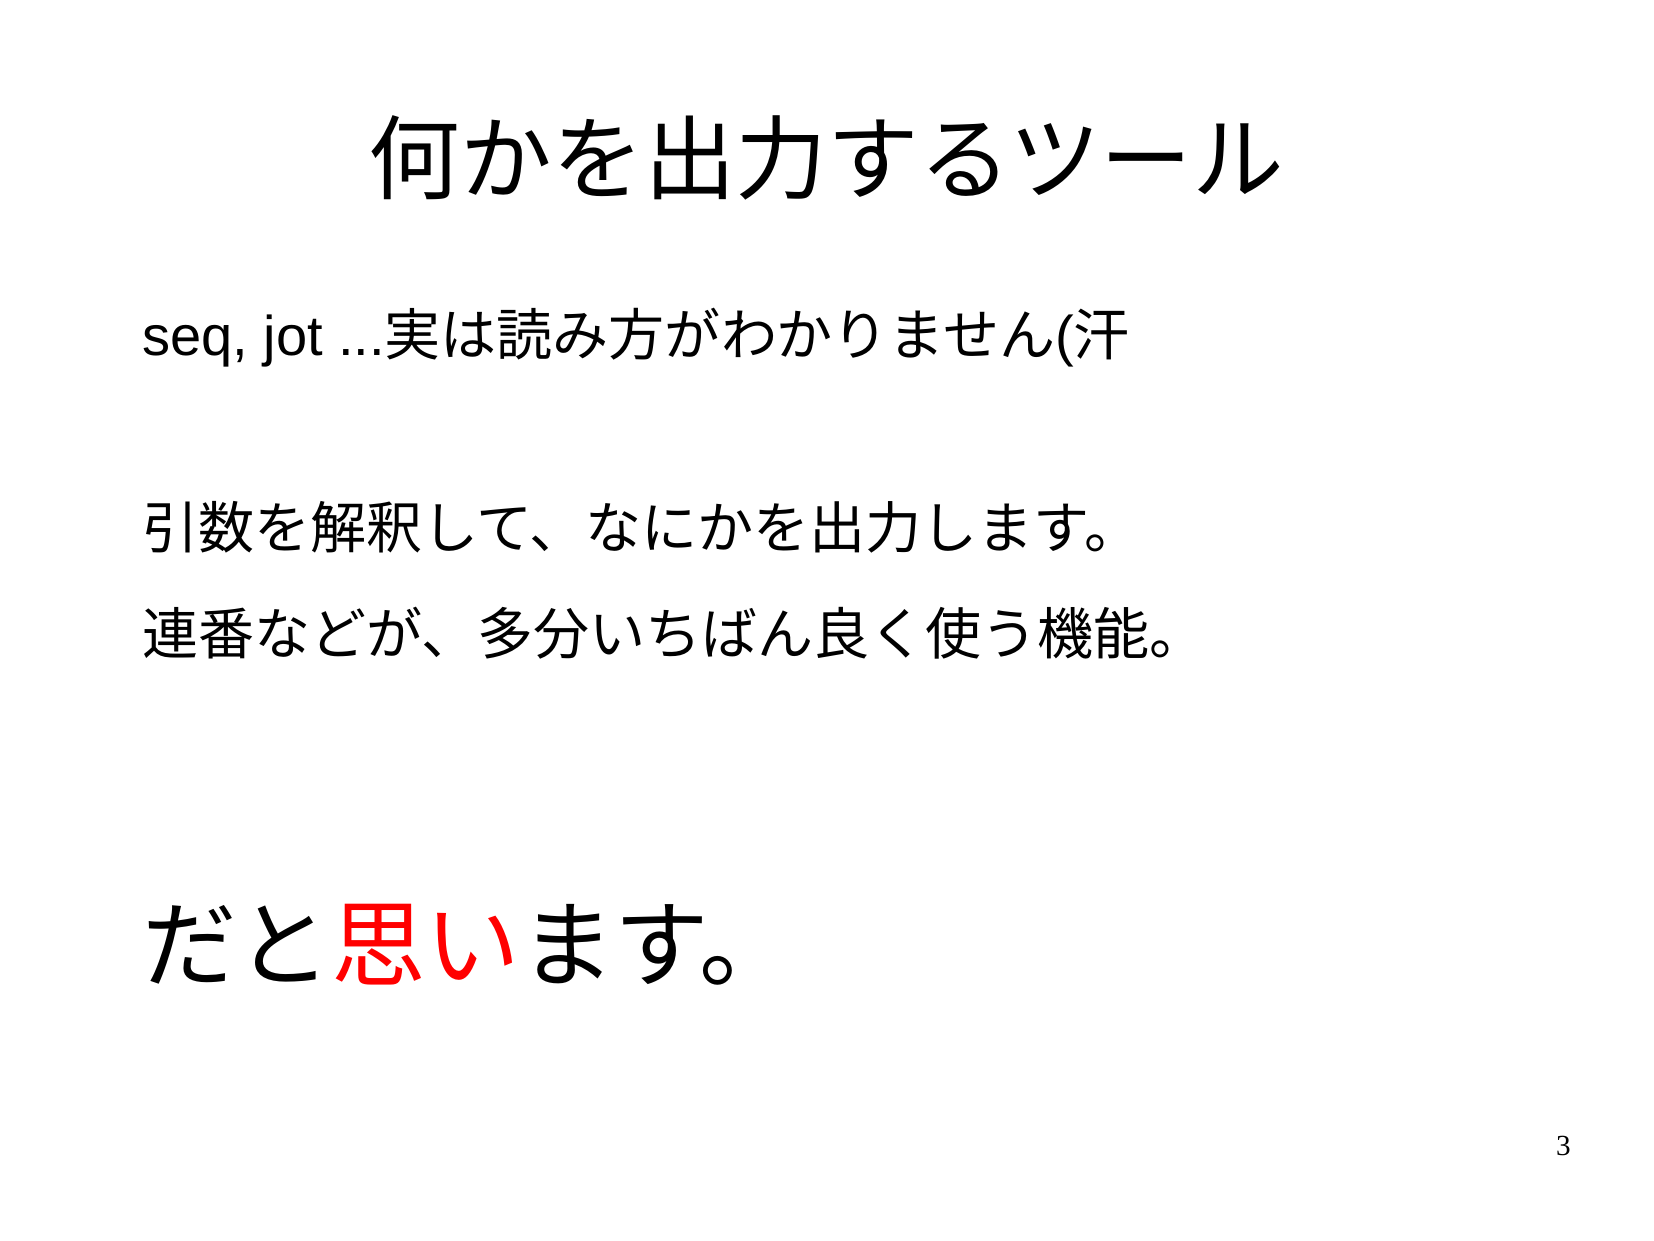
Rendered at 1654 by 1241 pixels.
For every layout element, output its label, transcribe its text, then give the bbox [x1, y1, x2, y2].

title 何かを出力するツール [82, 49, 1571, 257]
list seq, jot ...実は読み方がわかりません(汗 引数を解釈して、なにかを出力します。 連番などが、多分いちばん良く使う機能。 だと思います。 [82, 290, 1571, 1010]
